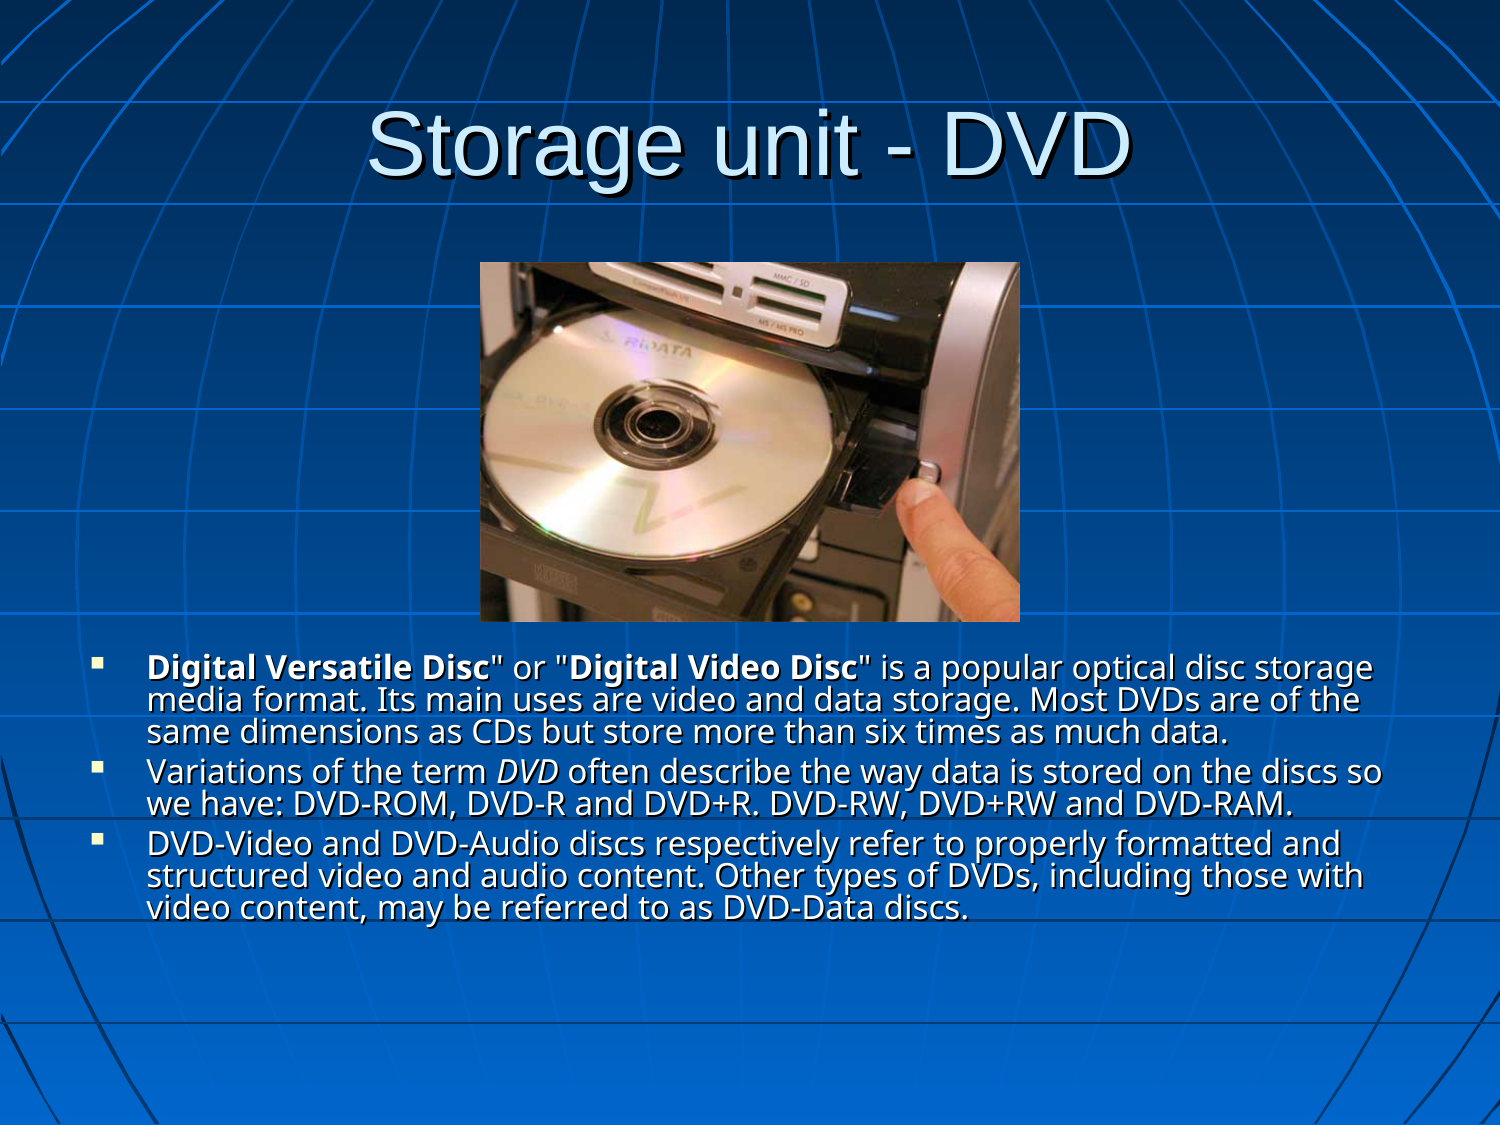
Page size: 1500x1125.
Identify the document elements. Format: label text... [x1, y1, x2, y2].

title Storage unit - DVD [75, 45, 1426, 233]
text_box [480, 262, 1020, 622]
list Digital Versatile Disc" or "Digital Video Disc" is a popular optical disc storage media format. Its main uses are video and data storage. Most DVDs are of the same dimensions as CDs but store more than six times as much data. Variations of the term DVD often describe the way data is stored on the discs so we have: DVD-ROM, DVD-R and DVD+R. DVD-RW, DVD+RW and DVD-RAM. DVD-Video and DVD-Audio discs respectively refer to properly formatted and structured video and audio content. Other types of DVDs, including those with video content, may be referred to as DVD-Data discs. [75, 646, 1426, 1006]
